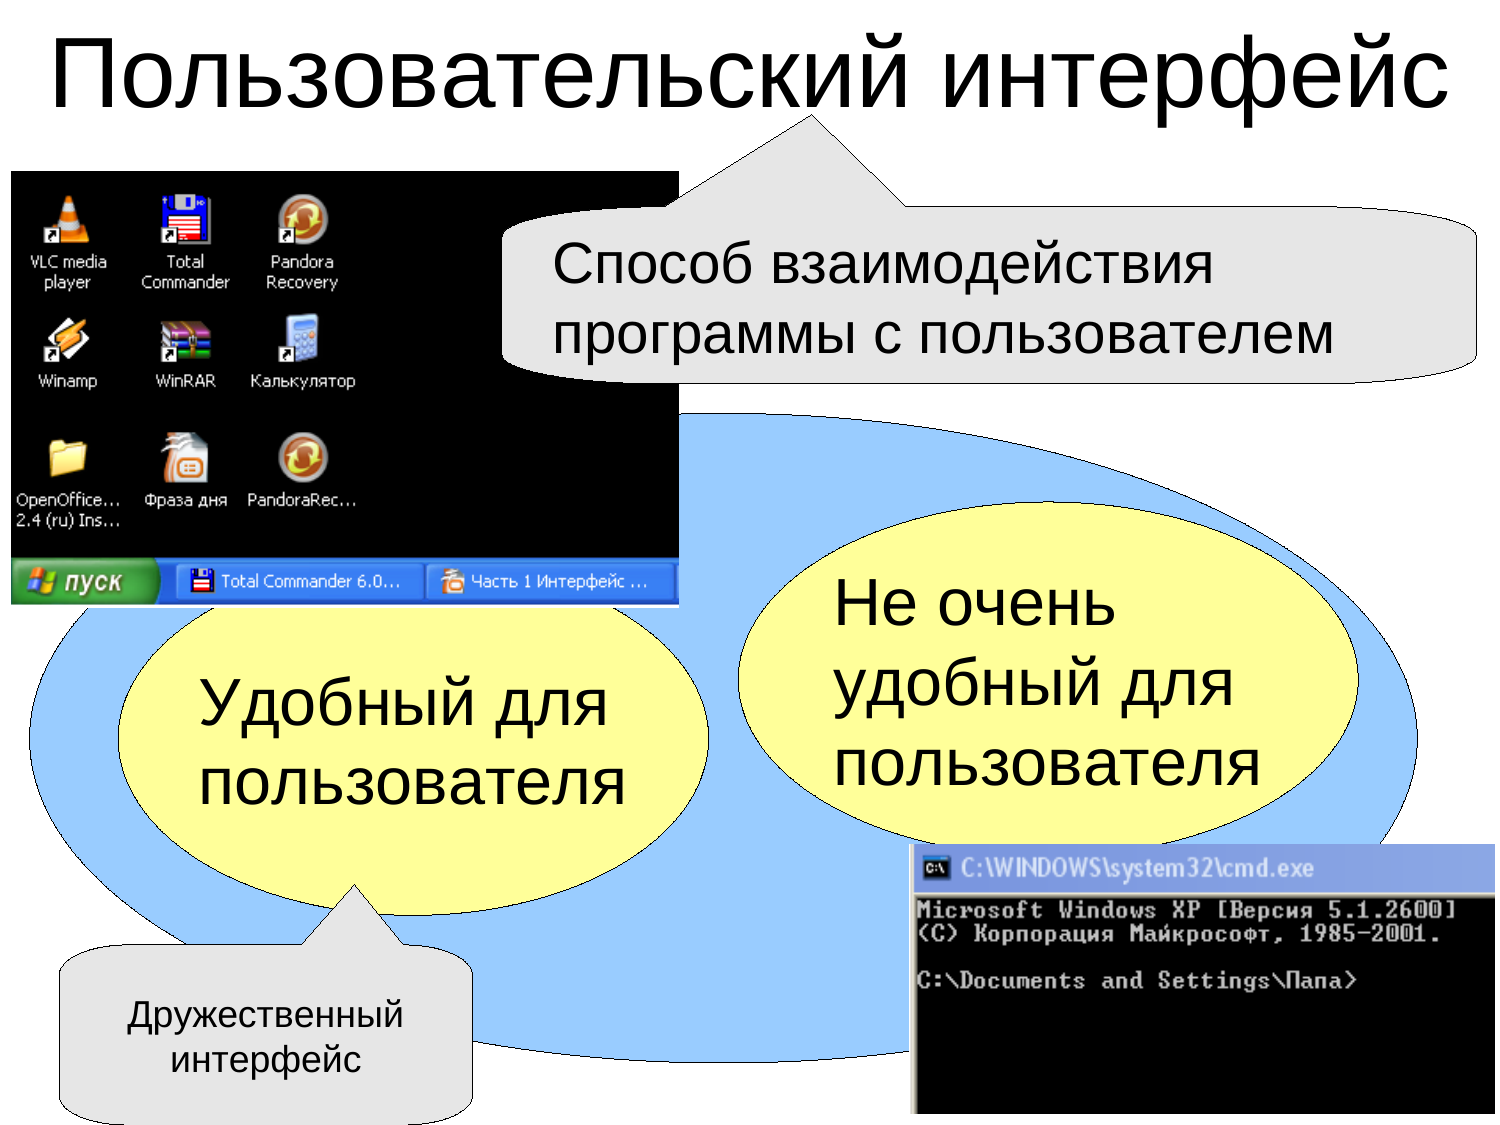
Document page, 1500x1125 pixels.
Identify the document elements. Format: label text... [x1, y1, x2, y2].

text_box Пользовательский интерфейс [0, 0, 1500, 135]
text_box Дружественный интерфейс [59, 884, 473, 1125]
picture [909, 844, 1495, 1114]
text_box Не очень удобный для пользователя [738, 501, 1359, 844]
text_box [381, 413, 1418, 1063]
text_box Удобный для пользователя [118, 608, 709, 916]
text_box Способ взаимодействия программы с пользователем [501, 114, 1477, 384]
text_box [29, 608, 331, 944]
picture [11, 171, 679, 608]
